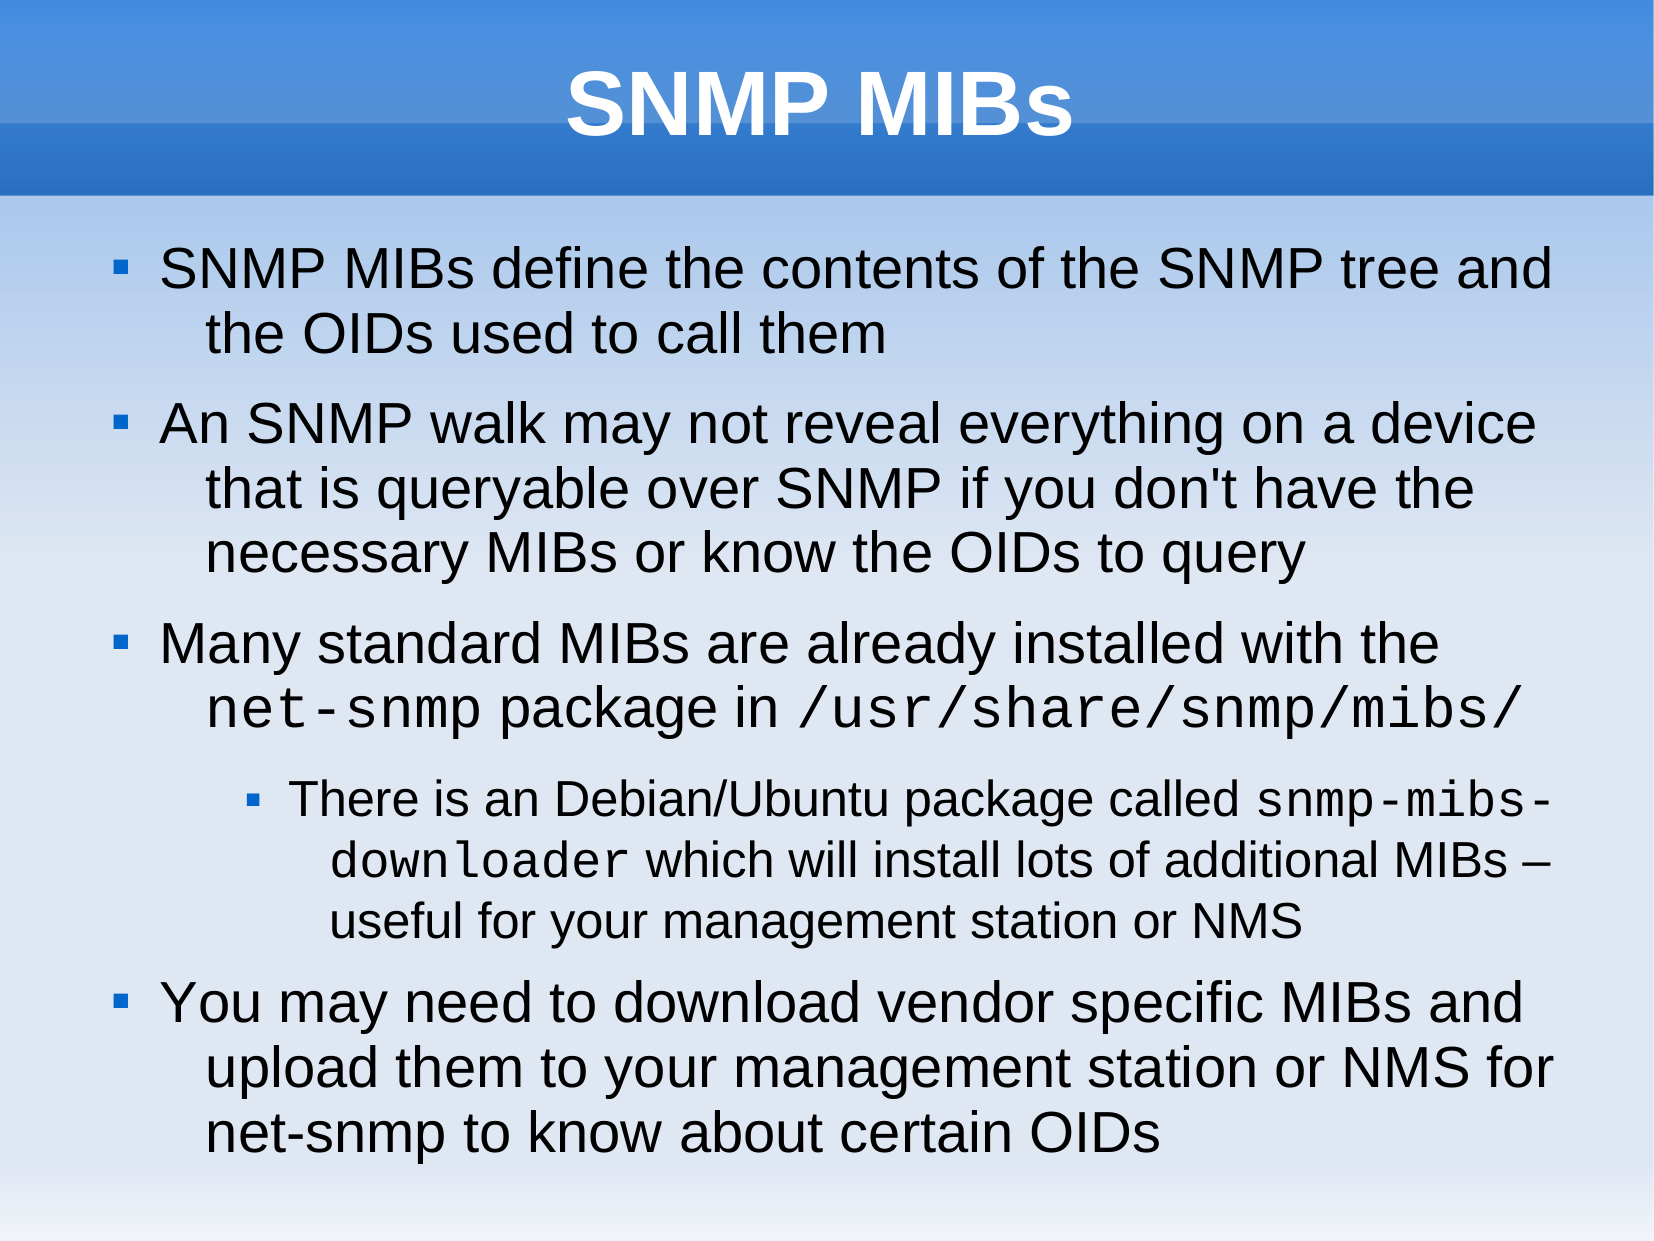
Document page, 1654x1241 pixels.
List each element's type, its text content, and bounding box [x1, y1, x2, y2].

picture [0, 0, 1654, 1241]
list SNMP MIBs define the contents of the SNMP tree and the OIDs used to call them An SNMP walk may not reveal everything on a device that is queryable over SNMP if you don't have the necessary MIBs or know the OIDs to query Many standard MIBs are already installed with the net-snmp package in /usr/share/snmp/mibs/ There is an Debian/Ubuntu package called snmp-mibs-downloader which will install lots of additional MIBs – useful for your management station or NMS You may need to download vendor specific MIBs and upload them to your management station or NMS for net-snmp to know about certain OIDs [82, 236, 1571, 1182]
title SNMP MIBs [76, 0, 1565, 208]
